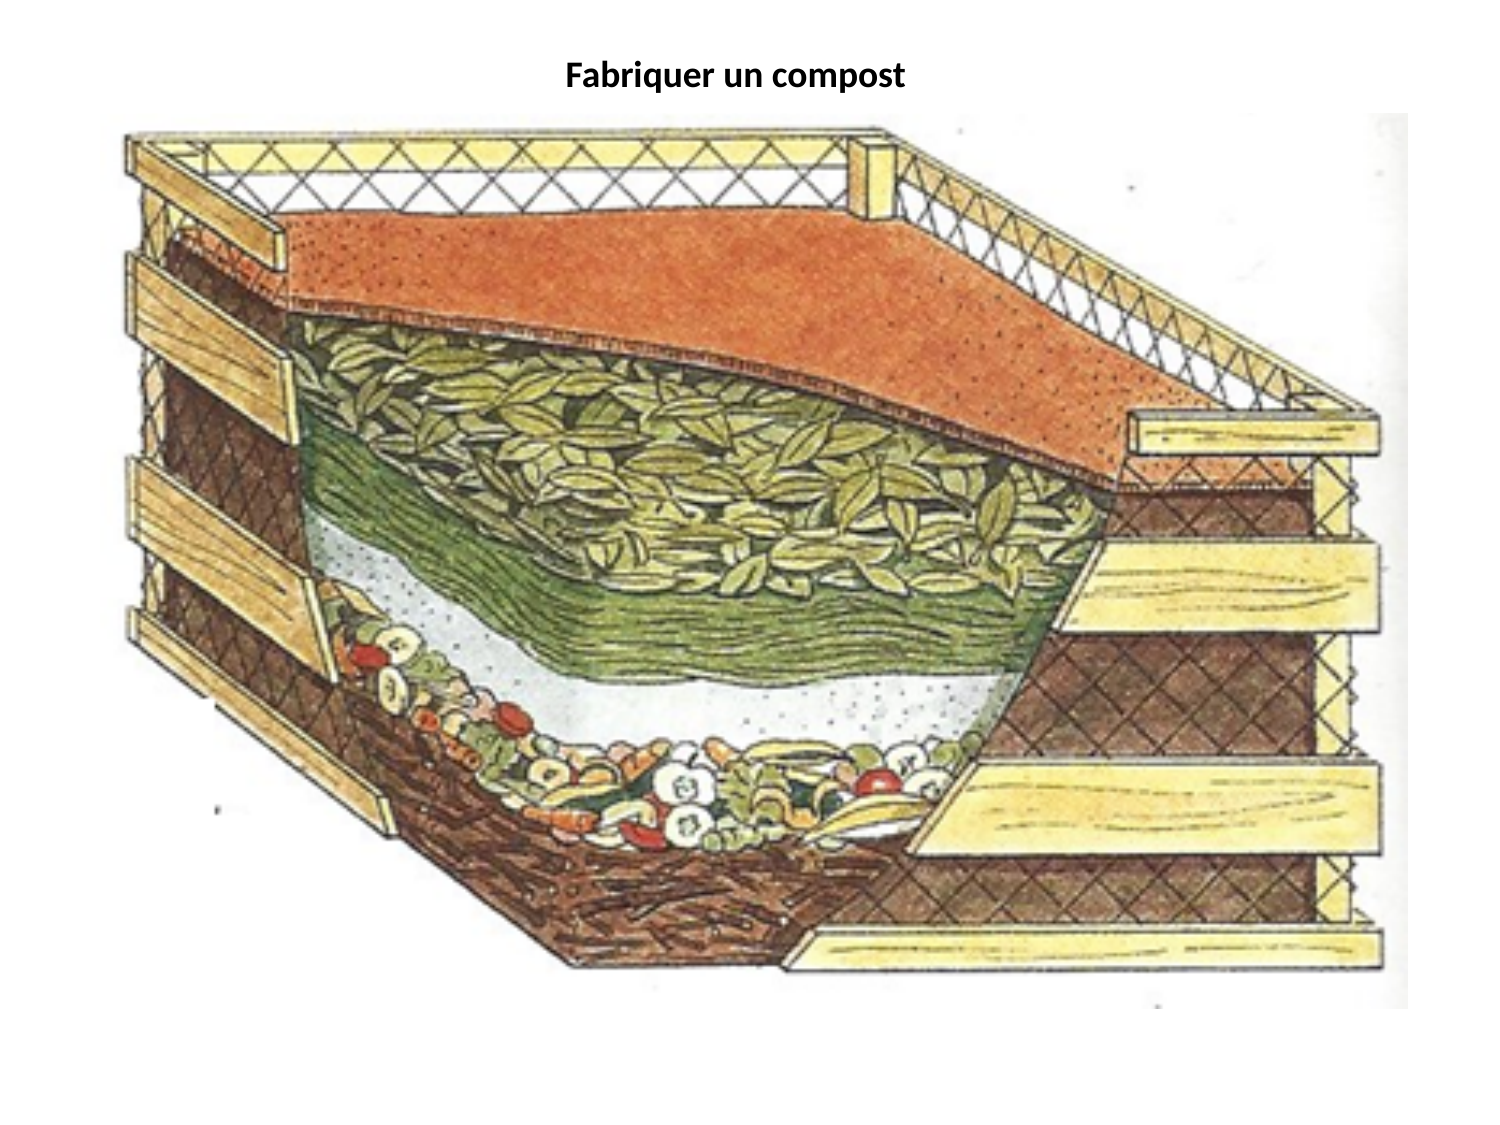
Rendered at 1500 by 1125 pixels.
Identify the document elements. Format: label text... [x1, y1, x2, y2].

text_box Fabriquer un compost [550, 42, 922, 103]
picture [100, 113, 1408, 1009]
